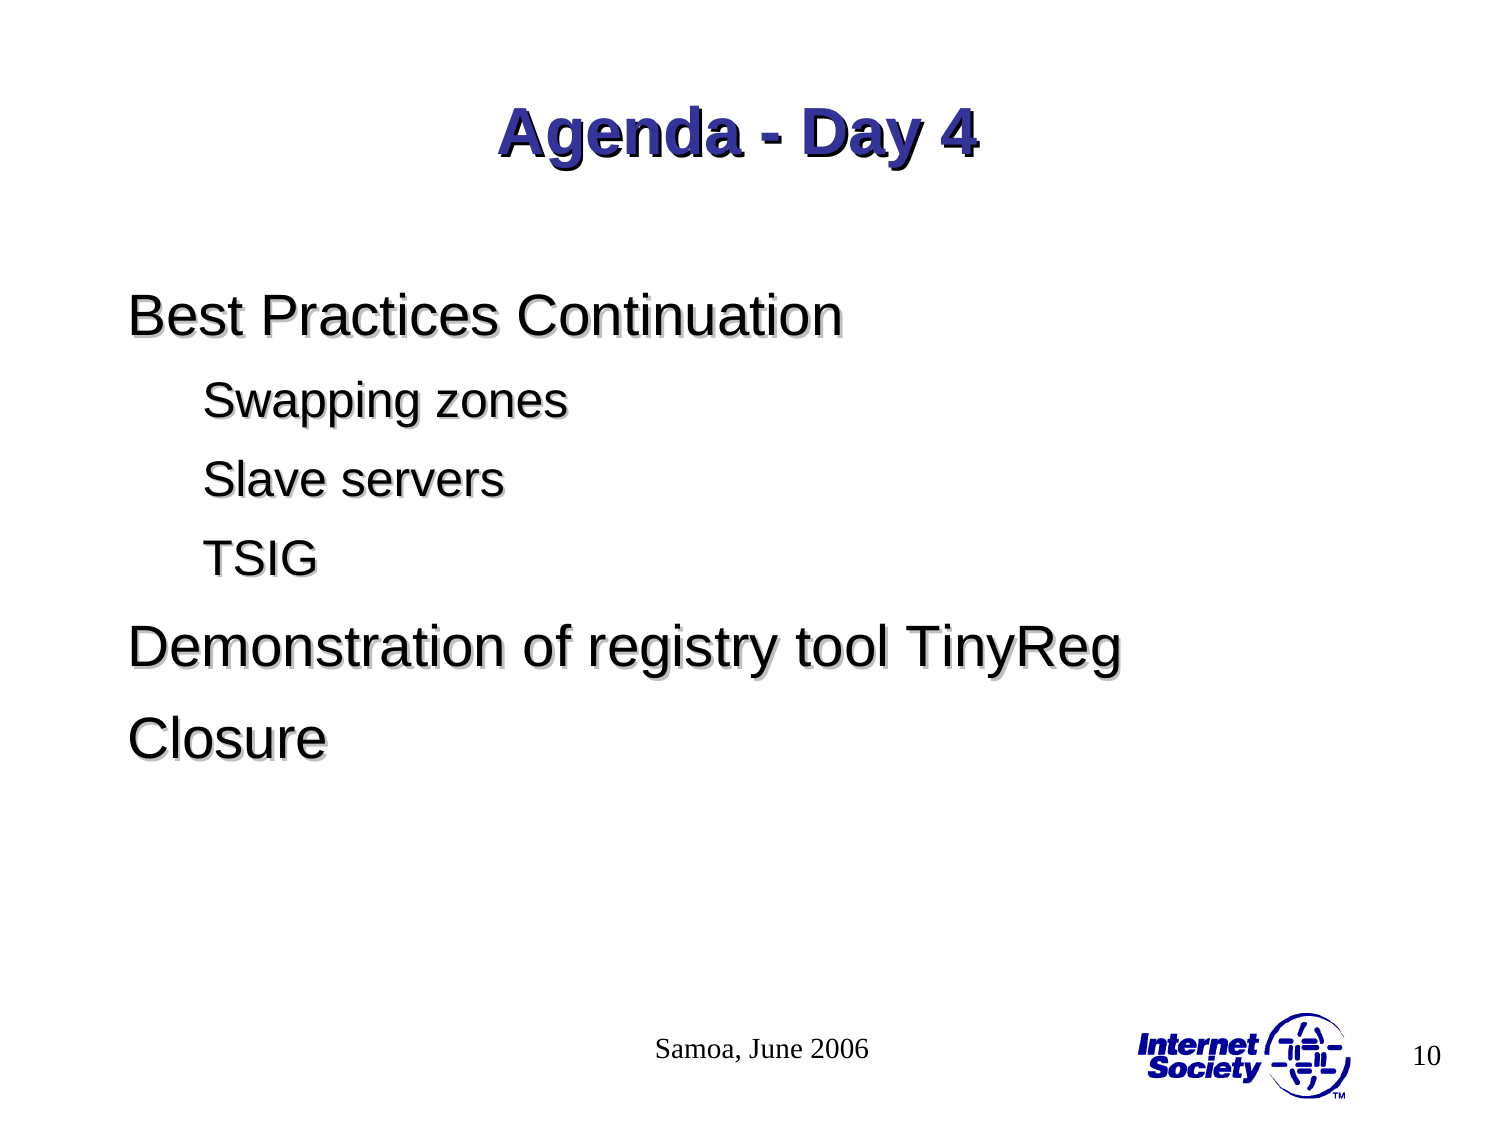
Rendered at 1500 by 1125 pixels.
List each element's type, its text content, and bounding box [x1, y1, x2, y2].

list Best Practices Continuation Swapping zones Slave servers TSIG Demonstration of registry tool TinyReg Closure [112, 262, 1388, 1001]
picture [1137, 1012, 1351, 1099]
title Agenda - Day 4 [99, 37, 1375, 225]
